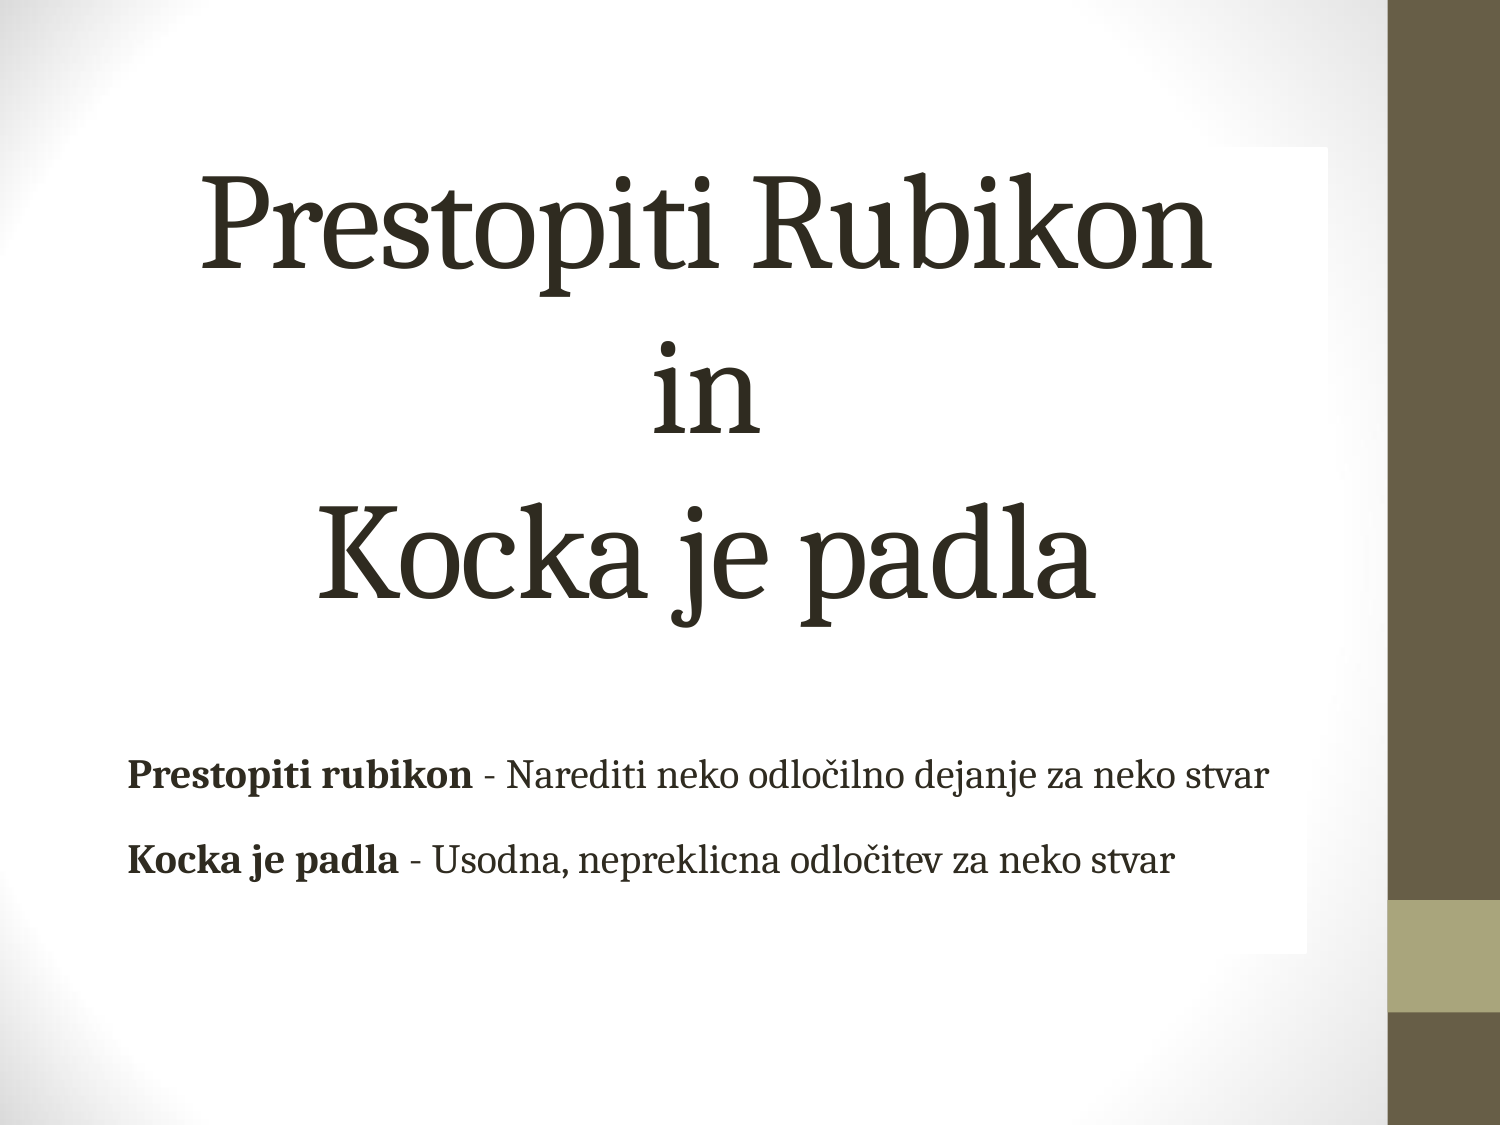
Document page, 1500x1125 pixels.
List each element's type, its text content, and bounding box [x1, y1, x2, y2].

title Prestopiti Rubikon in Kocka je padla [88, 148, 1326, 634]
subtitle Prestopiti rubikon - Narediti neko odločilno dejanje za neko stvar Kocka je padla - Usodna, nepreklicna odločitev za neko stvar [112, 739, 1306, 953]
picture [0, 0, 1387, 1125]
